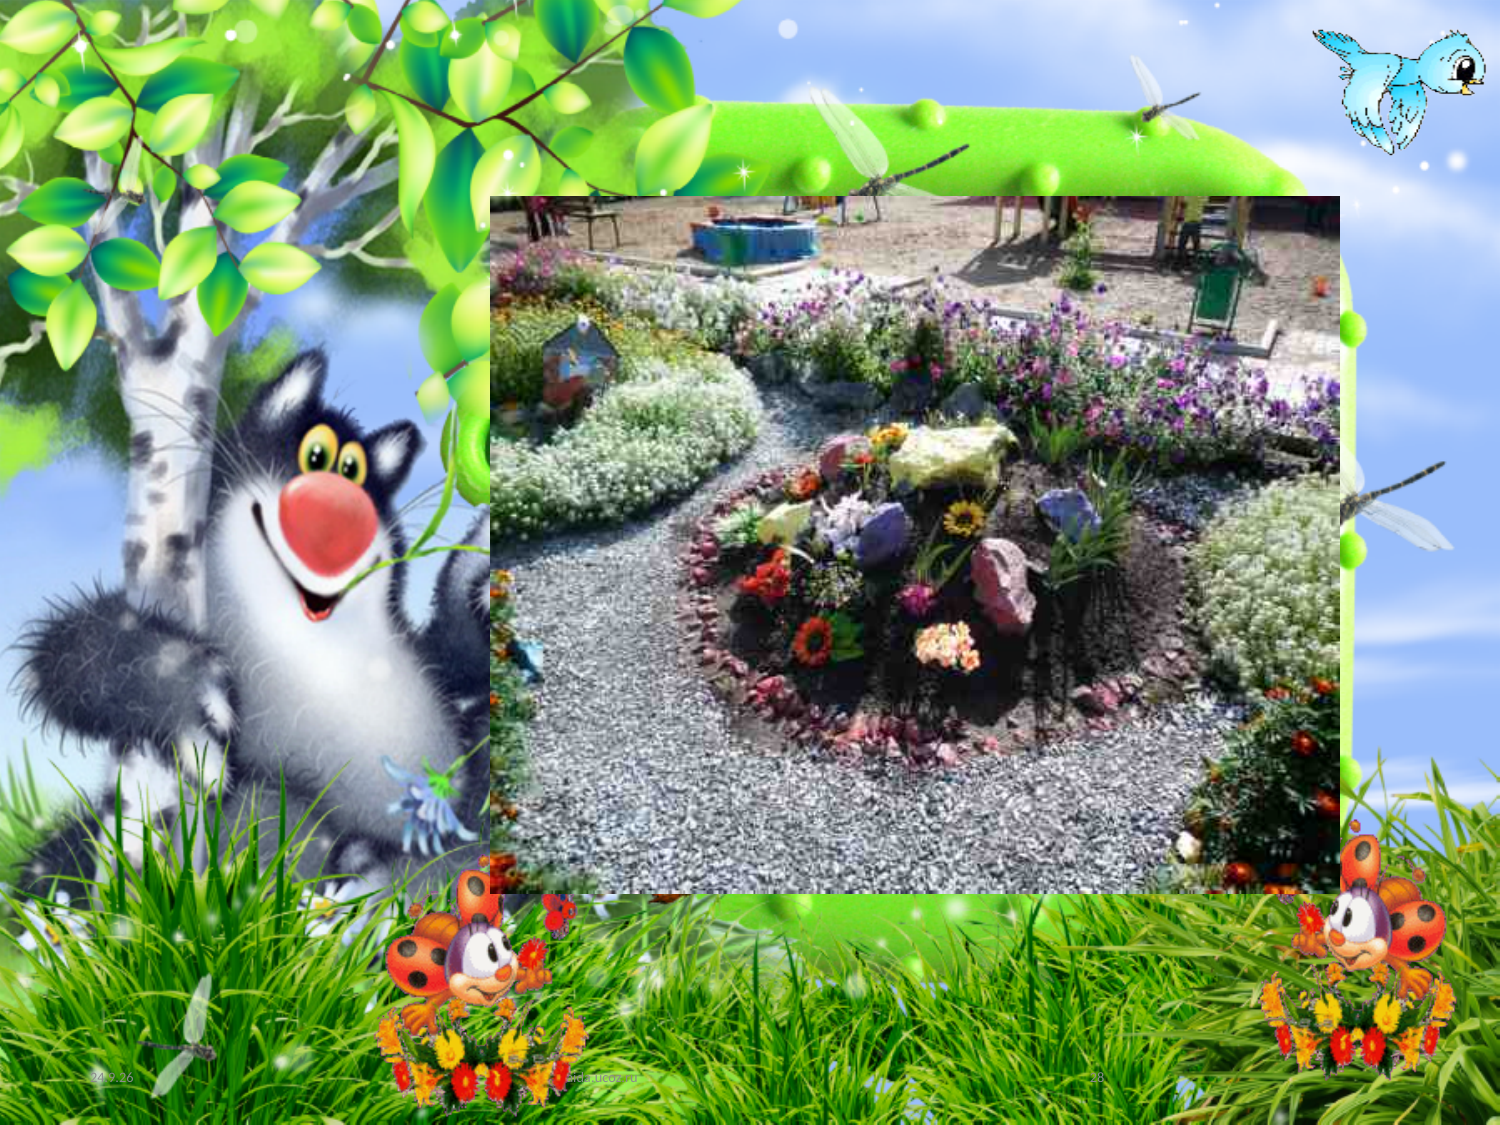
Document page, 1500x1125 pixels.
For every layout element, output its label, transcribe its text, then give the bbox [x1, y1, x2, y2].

picture [0, 0, 1500, 1125]
slide_number 21.8.15 [75, 1042, 351, 1103]
footer http://aida.ucoz.ru [621, 1042, 988, 1103]
slide_number <номер> [1074, 1042, 1425, 1103]
